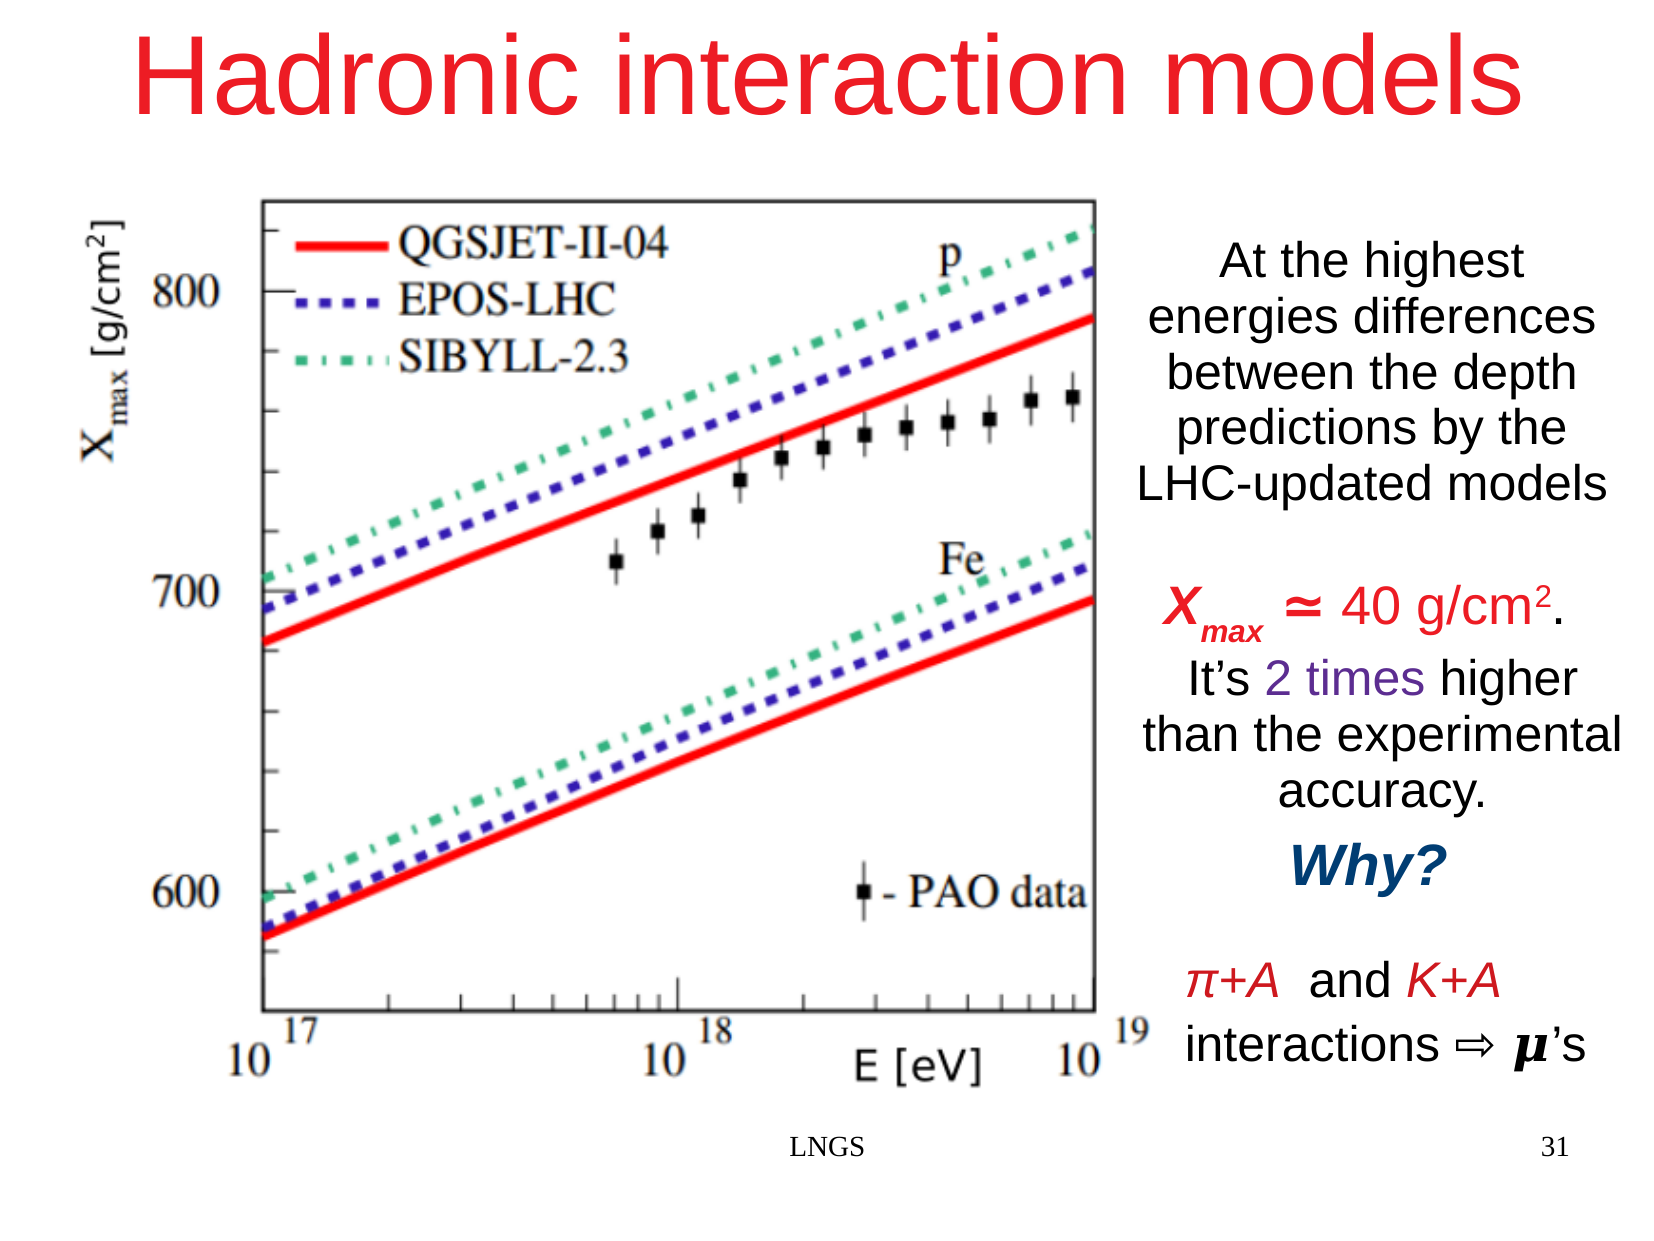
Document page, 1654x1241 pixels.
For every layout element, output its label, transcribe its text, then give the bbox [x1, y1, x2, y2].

picture [59, 177, 1154, 1111]
text_box It’s 2 times higher than the experimental accuracy. [1127, 643, 1653, 882]
text_box π+A and K+A interactions ⇨ 𝝁’s [1170, 945, 1636, 1079]
text_box At the highest energies differences between the depth predictions by the LHC-updated models Xmax ≃ 40 g/cm2. [1109, 225, 1635, 650]
text_box Why? [1275, 825, 1471, 905]
title Hadronic interaction models [86, 0, 1575, 153]
